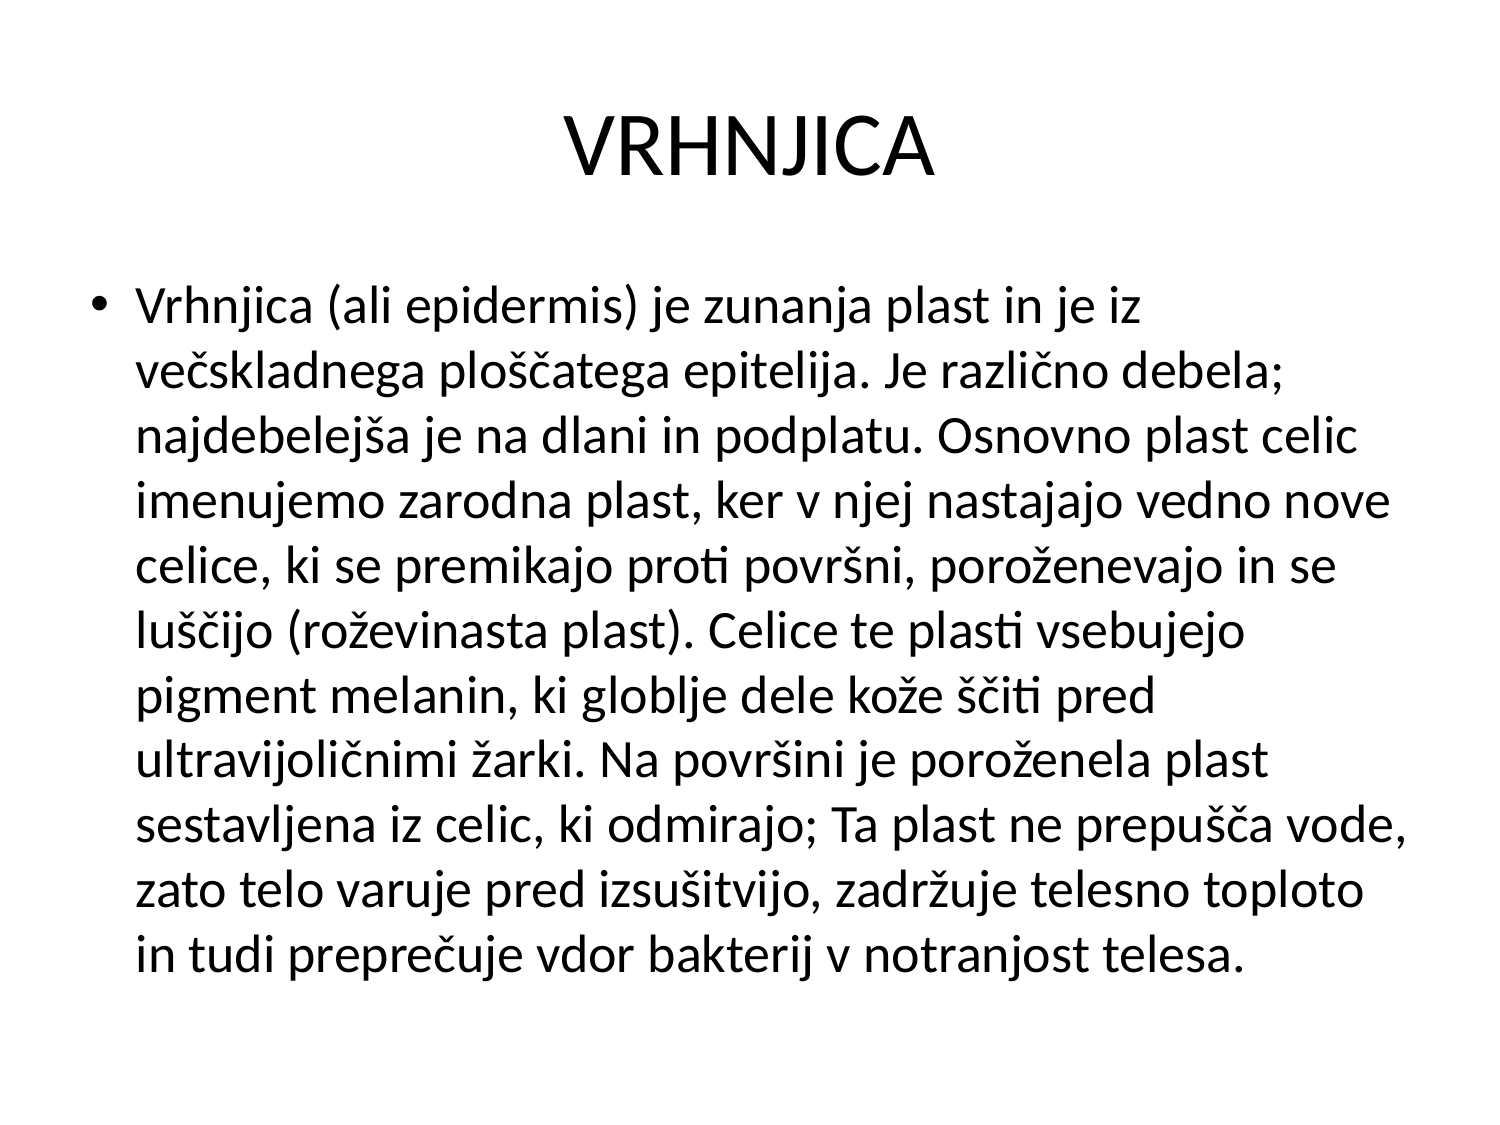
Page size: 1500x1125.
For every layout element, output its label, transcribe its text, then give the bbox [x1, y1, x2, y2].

list Vrhnjica (ali epidermis) je zunanja plast in je iz večskladnega ploščatega epitelija. Je različno debela; najdebelejša je na dlani in podplatu. Osnovno plast celic imenujemo zarodna plast, ker v njej nastajajo vedno nove celice, ki se premikajo proti površni, poroženevajo in se luščijo (roževinasta plast). Celice te plasti vsebujejo pigment melanin, ki globlje dele kože ščiti pred ultravijoličnimi žarki. Na površini je poroženela plast sestavljena iz celic, ki odmirajo; Ta plast ne prepušča vode, zato telo varuje pred izsušitvijo, zadržuje telesno toploto in tudi preprečuje vdor bakterij v notranjost telesa. [75, 262, 1425, 1005]
title VRHNJICA [75, 45, 1425, 233]
